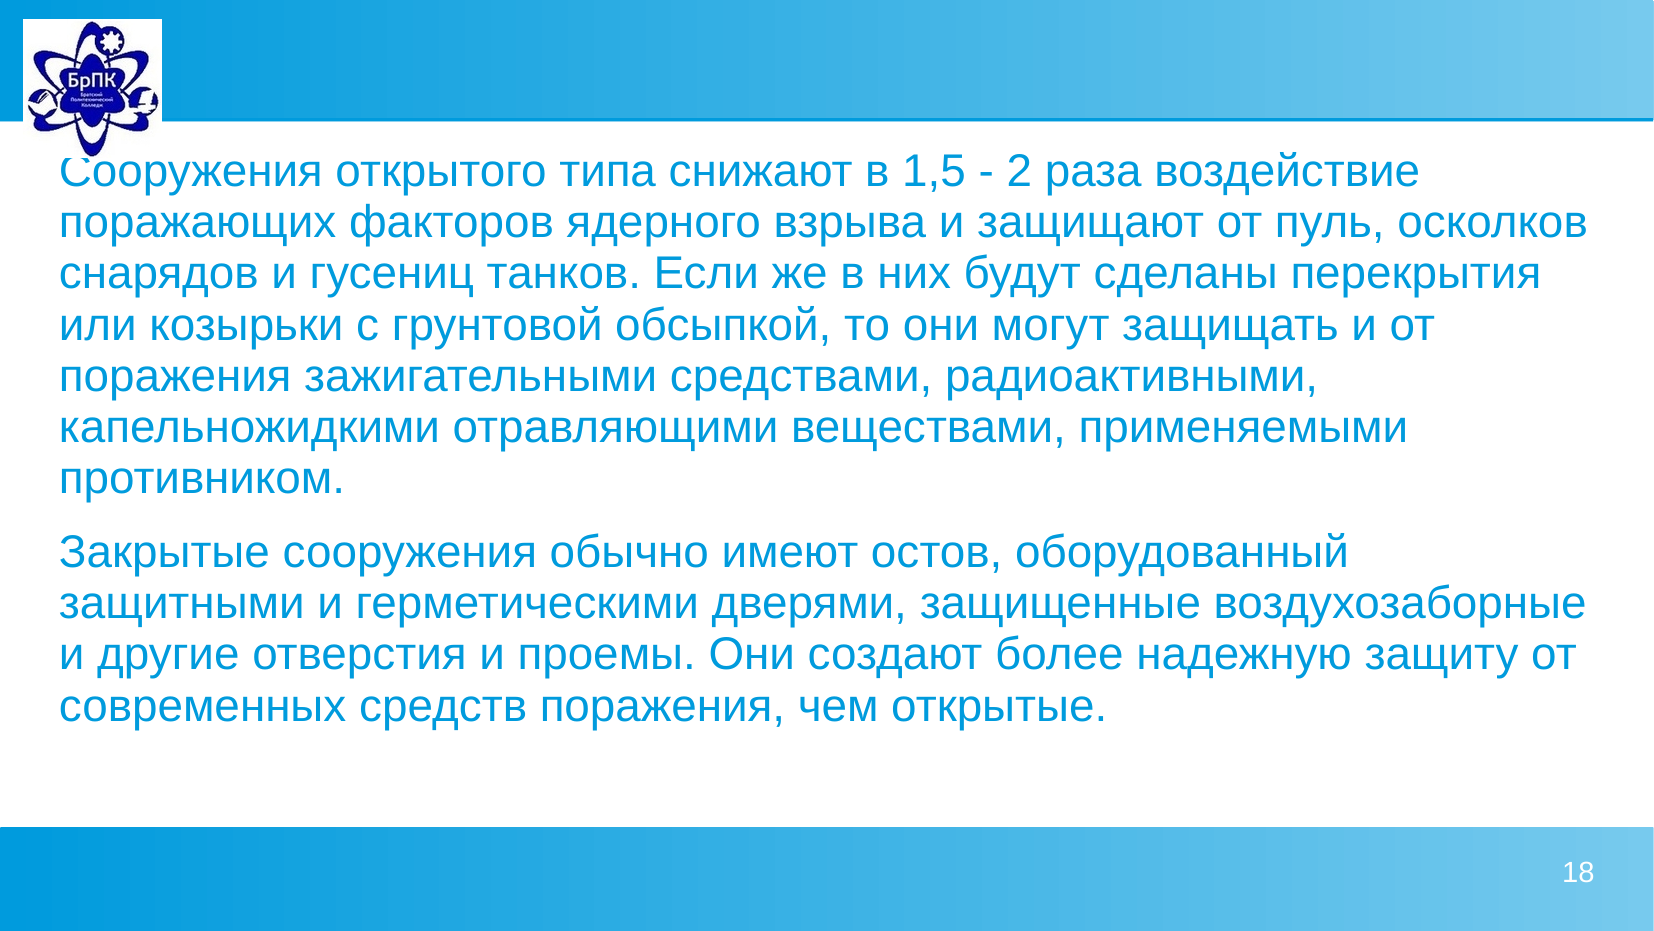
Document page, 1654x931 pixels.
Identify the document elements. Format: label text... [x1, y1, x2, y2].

picture [23, 20, 162, 158]
list Сооружения открытого типа снижают в 1,5 - 2 раза воздействие поражающих факторов ядерного взрыва и защищают от пуль, осколков снарядов и гусениц танков. Если же в них будут сделаны перекрытия или козырьки с грунтовой обсыпкой, то они могут защищать и от поражения зажигательными средствами, радиоактивными, капельножидкими отравляющими веществами, применяемыми противником. Закрытые сооружения обычно имеют остов, оборудованный защитными и герметическими дверями, защищенные воздухозаборные и другие отверстия и проемы. Они создают более надежную защиту от современных средств поражения, чем открытые. [59, 144, 1595, 736]
